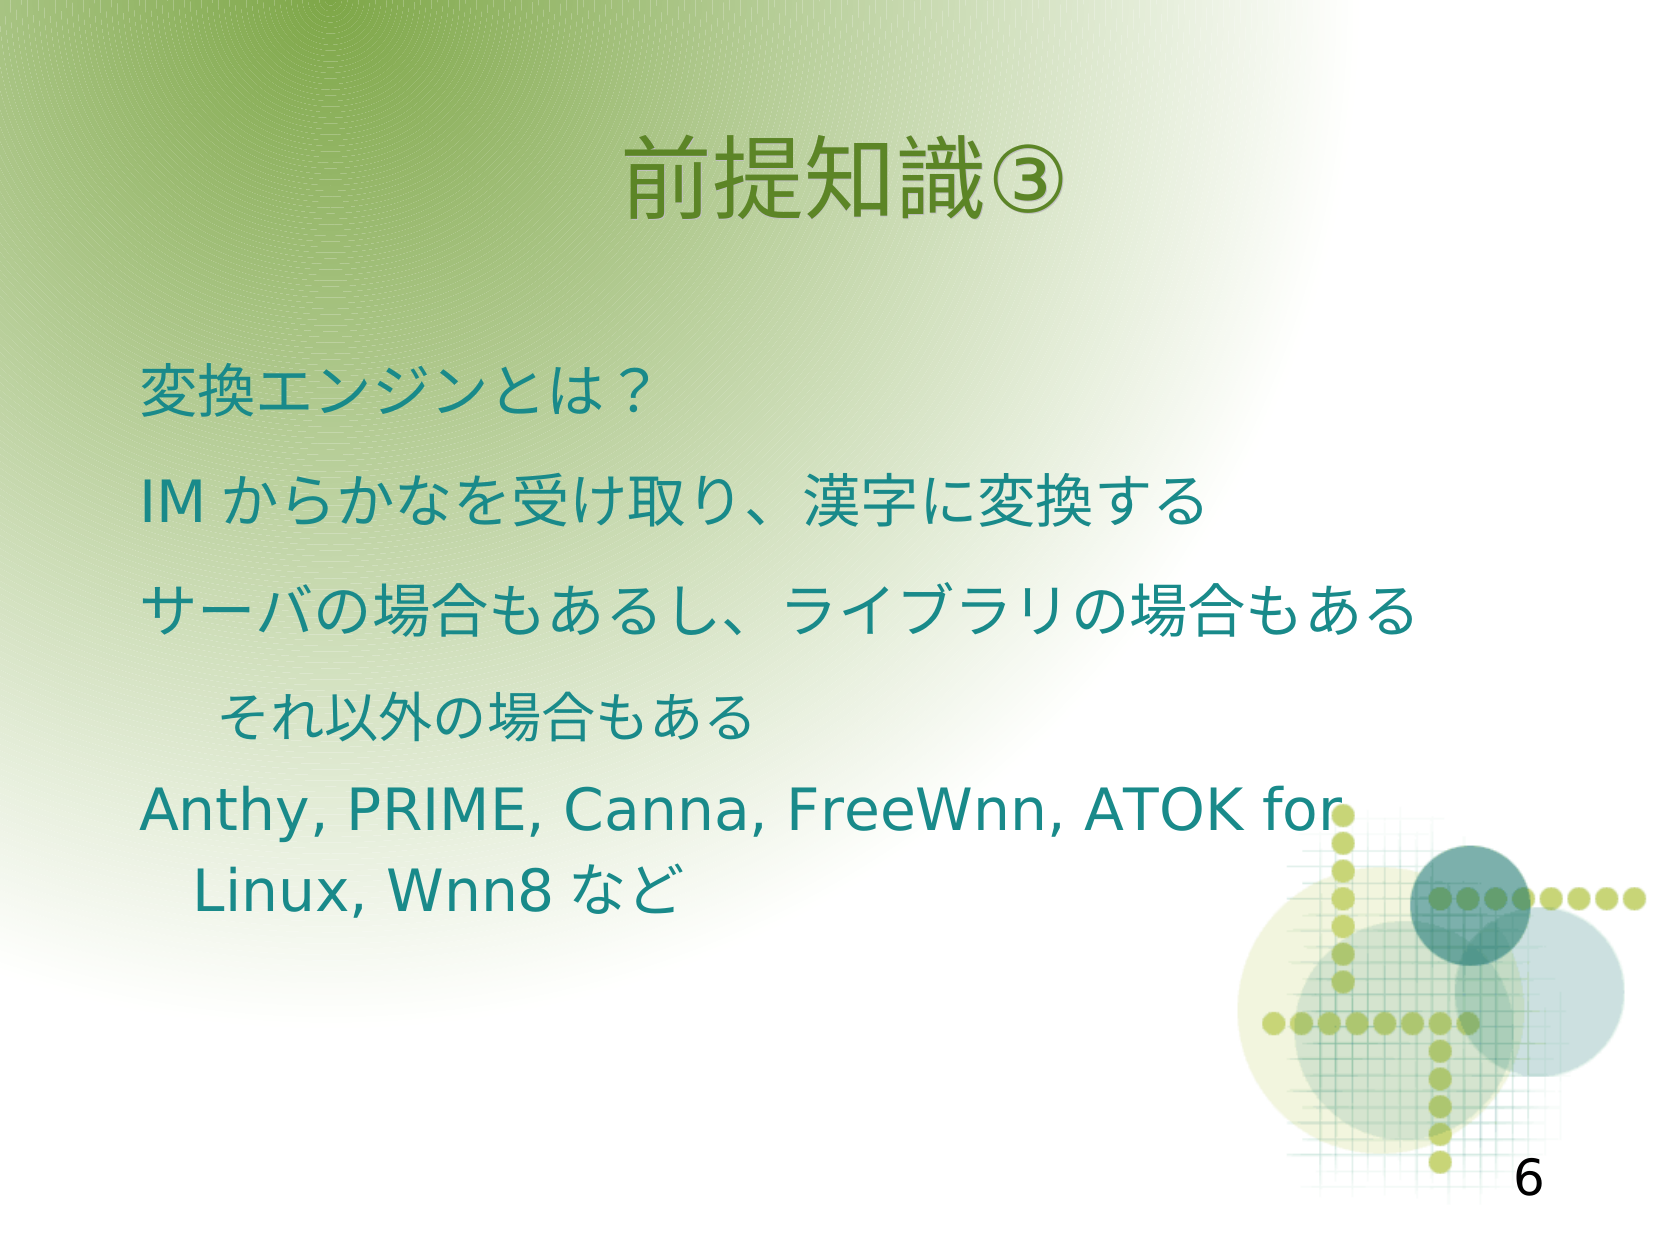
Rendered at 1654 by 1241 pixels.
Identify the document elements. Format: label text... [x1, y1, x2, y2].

title 前提知識③ [121, 73, 1534, 281]
list 変換エンジンとは？ IMからかなを受け取り、漢字に変換する サーバの場合もあるし、ライブラリの場合もある それ以外の場合もある Anthy, PRIME, Canna, FreeWnn, ATOK for Linux, Wnn8など [121, 344, 1534, 1127]
picture [1224, 792, 1654, 1211]
